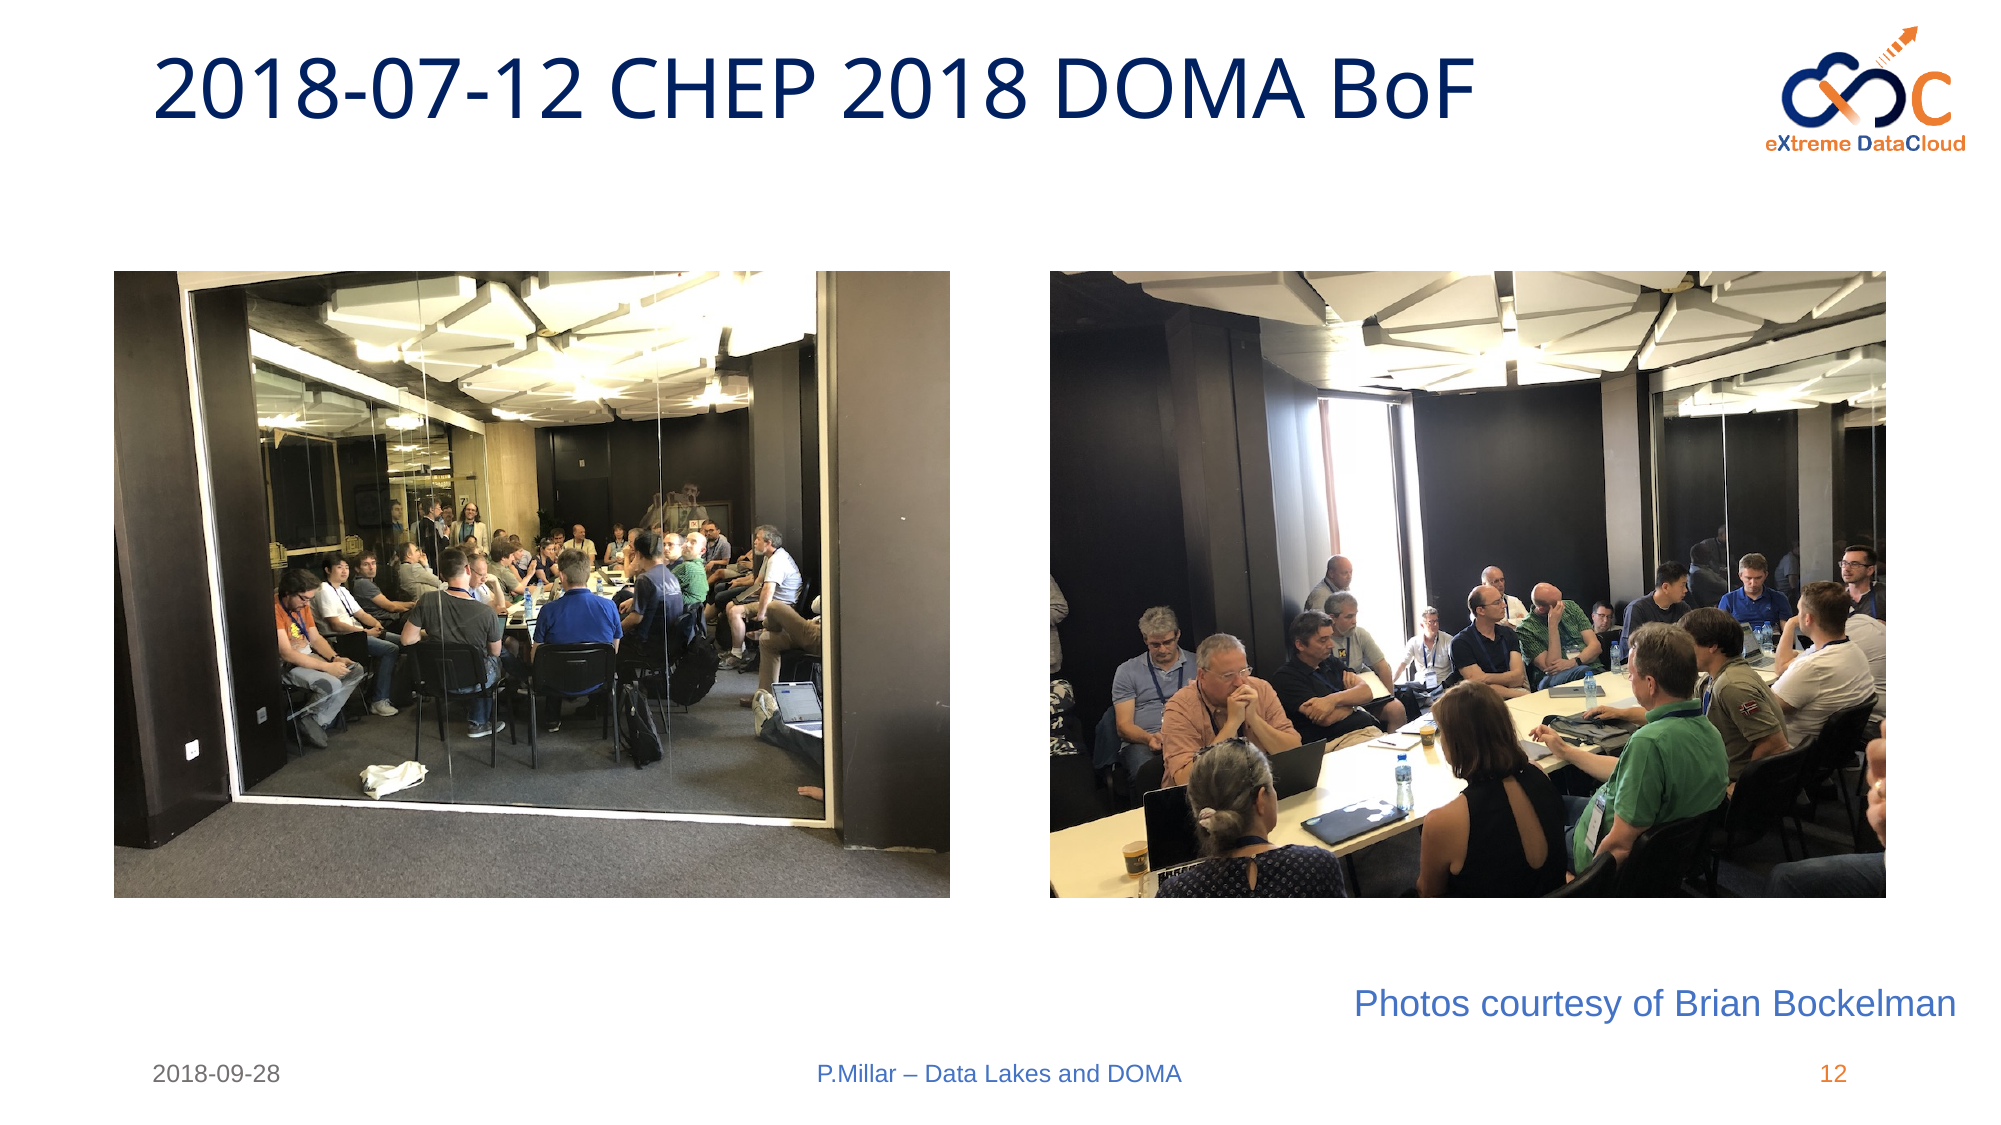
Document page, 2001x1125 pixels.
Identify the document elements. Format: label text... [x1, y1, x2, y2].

text_box Photos courtesy of Brian Bockelman [1338, 971, 1972, 1032]
title 2018-07-12 CHEP 2018 DOMA BoF [137, 18, 1777, 152]
picture [1740, 18, 1985, 170]
picture [114, 271, 950, 898]
picture [1050, 271, 1886, 898]
slide_number <number> [1412, 1042, 1863, 1103]
slide_number 2018-09-28 [137, 1042, 588, 1103]
footer P.Millar – Data Lakes and DOMA [662, 1042, 1338, 1103]
